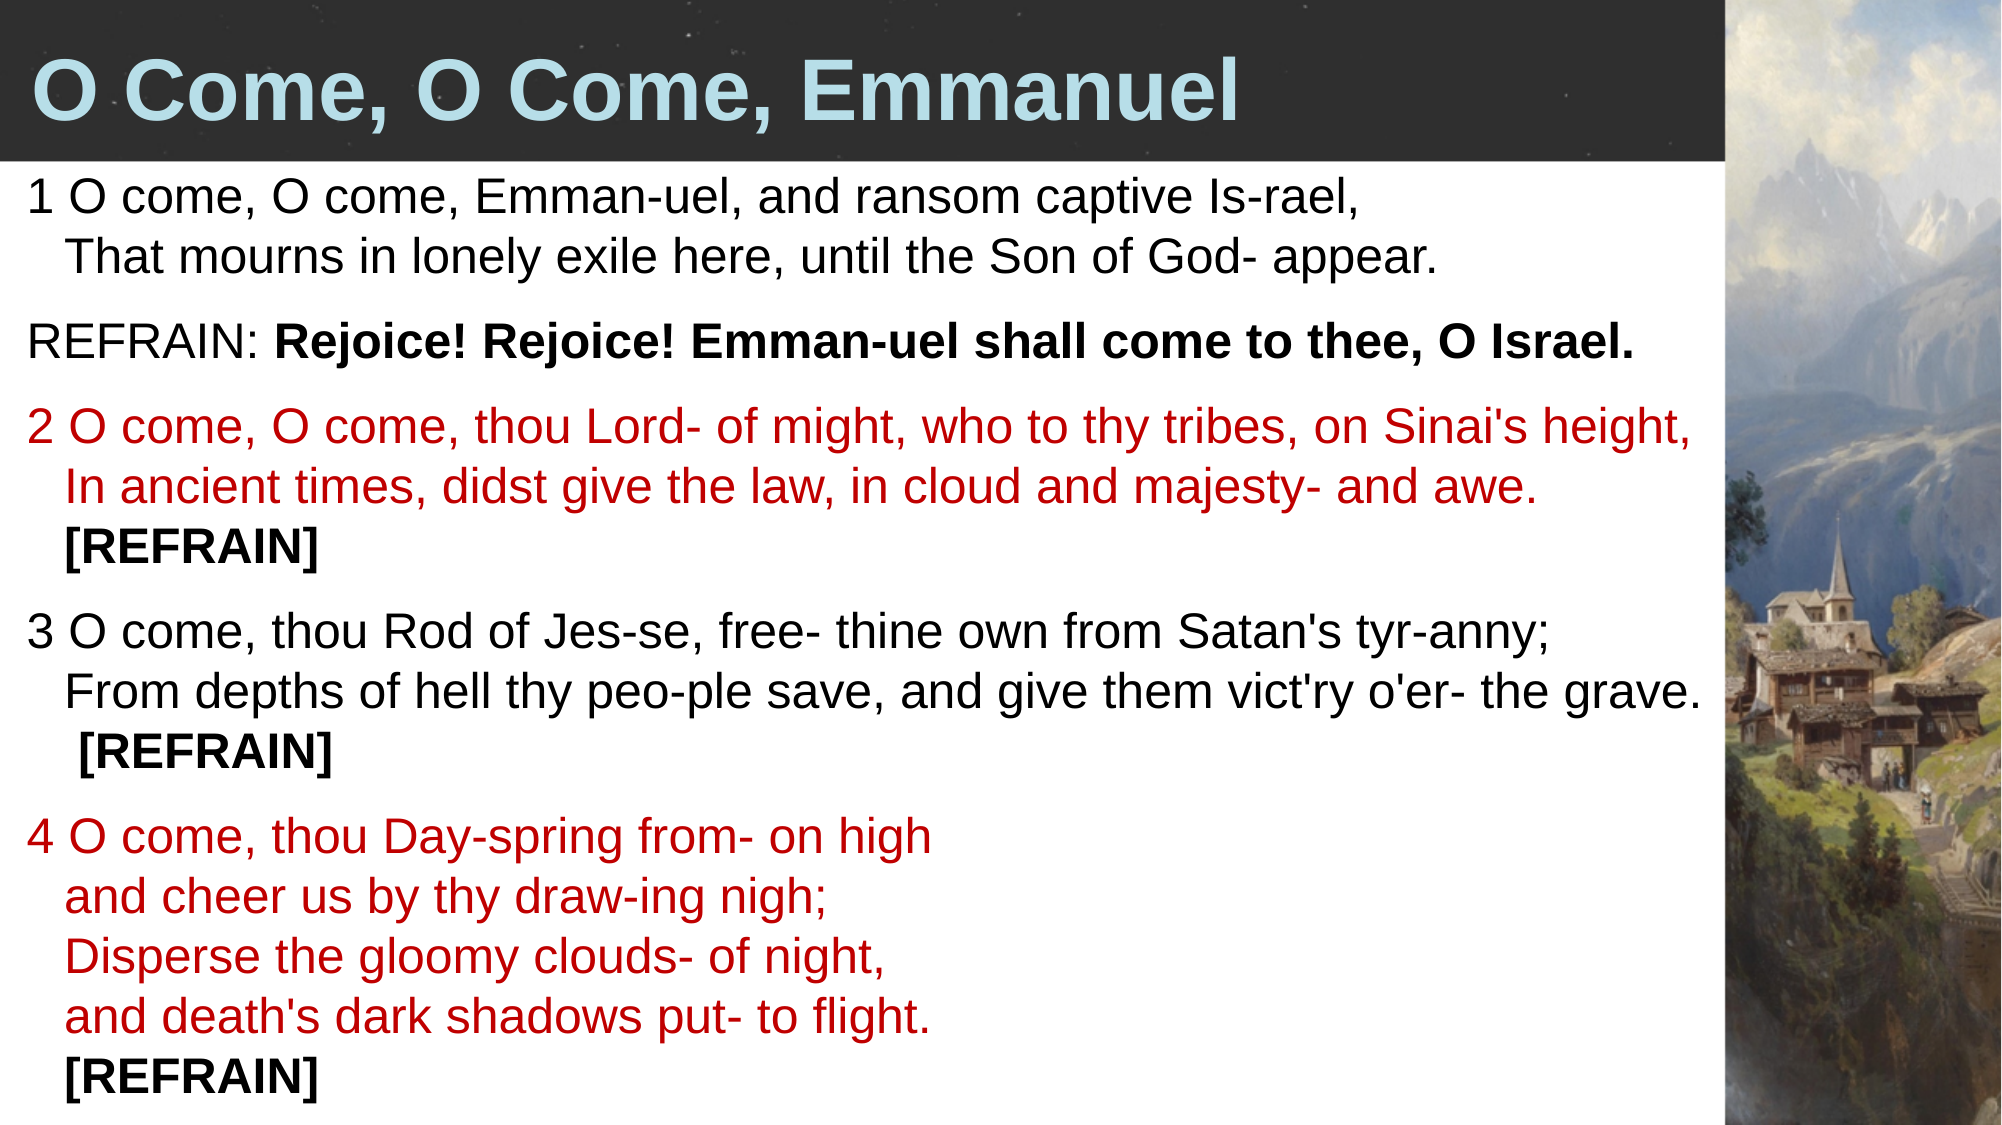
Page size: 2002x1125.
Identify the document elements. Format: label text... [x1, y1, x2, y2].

picture [0, 0, 2002, 1125]
text_box 1 O come, O come, Emman-uel, and ransom captive Is-rael, That mourns in lonely exile here, until the Son of God- appear. REFRAIN: Rejoice! Rejoice! Emman-uel shall come to thee, O Israel. 2 O come, O come, thou Lord- of might, who to thy tribes, on Sinai's height, In ancient times, didst give the law, in cloud and majesty- and awe. [REFRAIN] 3 O come, thou Rod of Jes-se, free- thine own from Satan's tyr-anny; From depths of hell thy peo-ple save, and give them vict'ry o'er- the grave. [REFRAIN] 4 O come, thou Day-spring from- on high and cheer us by thy draw-ing nigh; Disperse the gloomy clouds- of night, and death's dark shadows put- to flight. [REFRAIN] [11, 155, 1737, 1125]
text_box O Come, O Come, Emmanuel [16, 8, 1701, 155]
